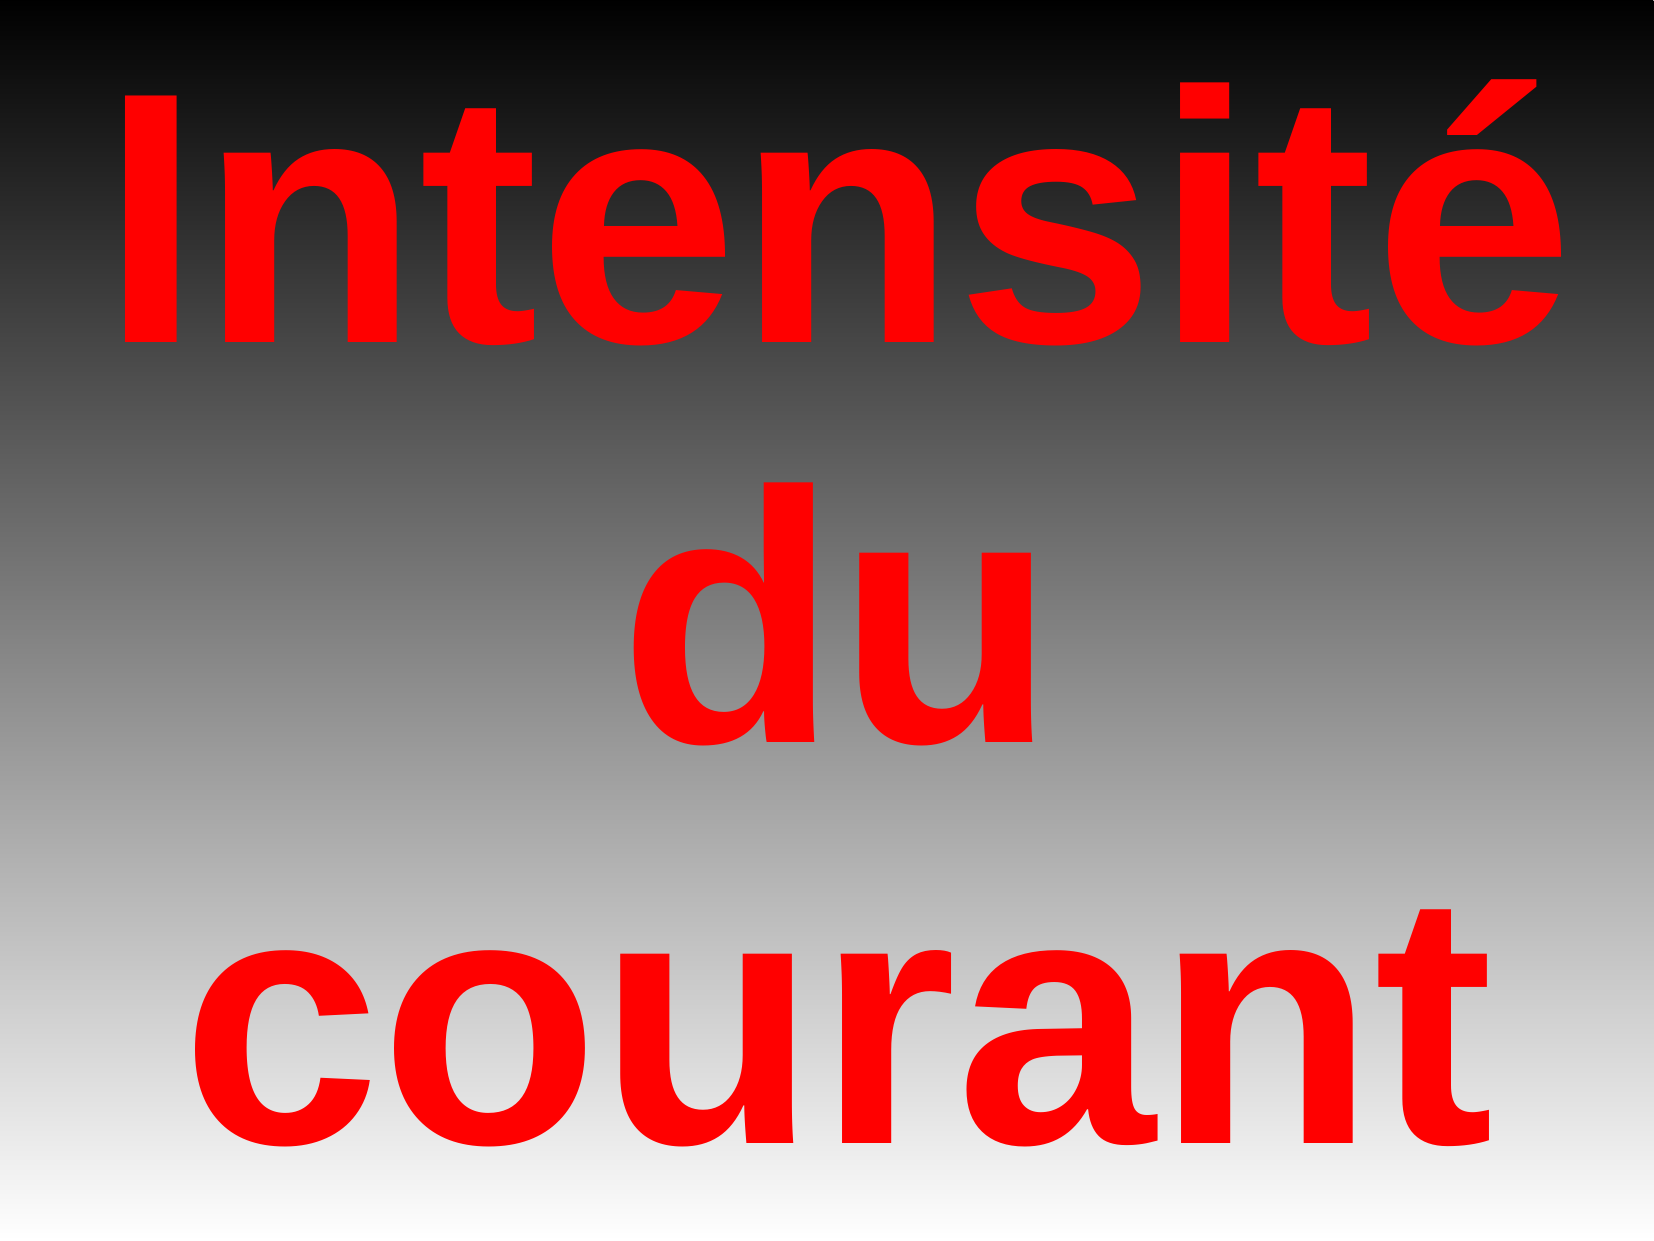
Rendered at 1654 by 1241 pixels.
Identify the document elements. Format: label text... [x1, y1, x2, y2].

text_box Intensité du courant [70, 11, 1606, 1227]
